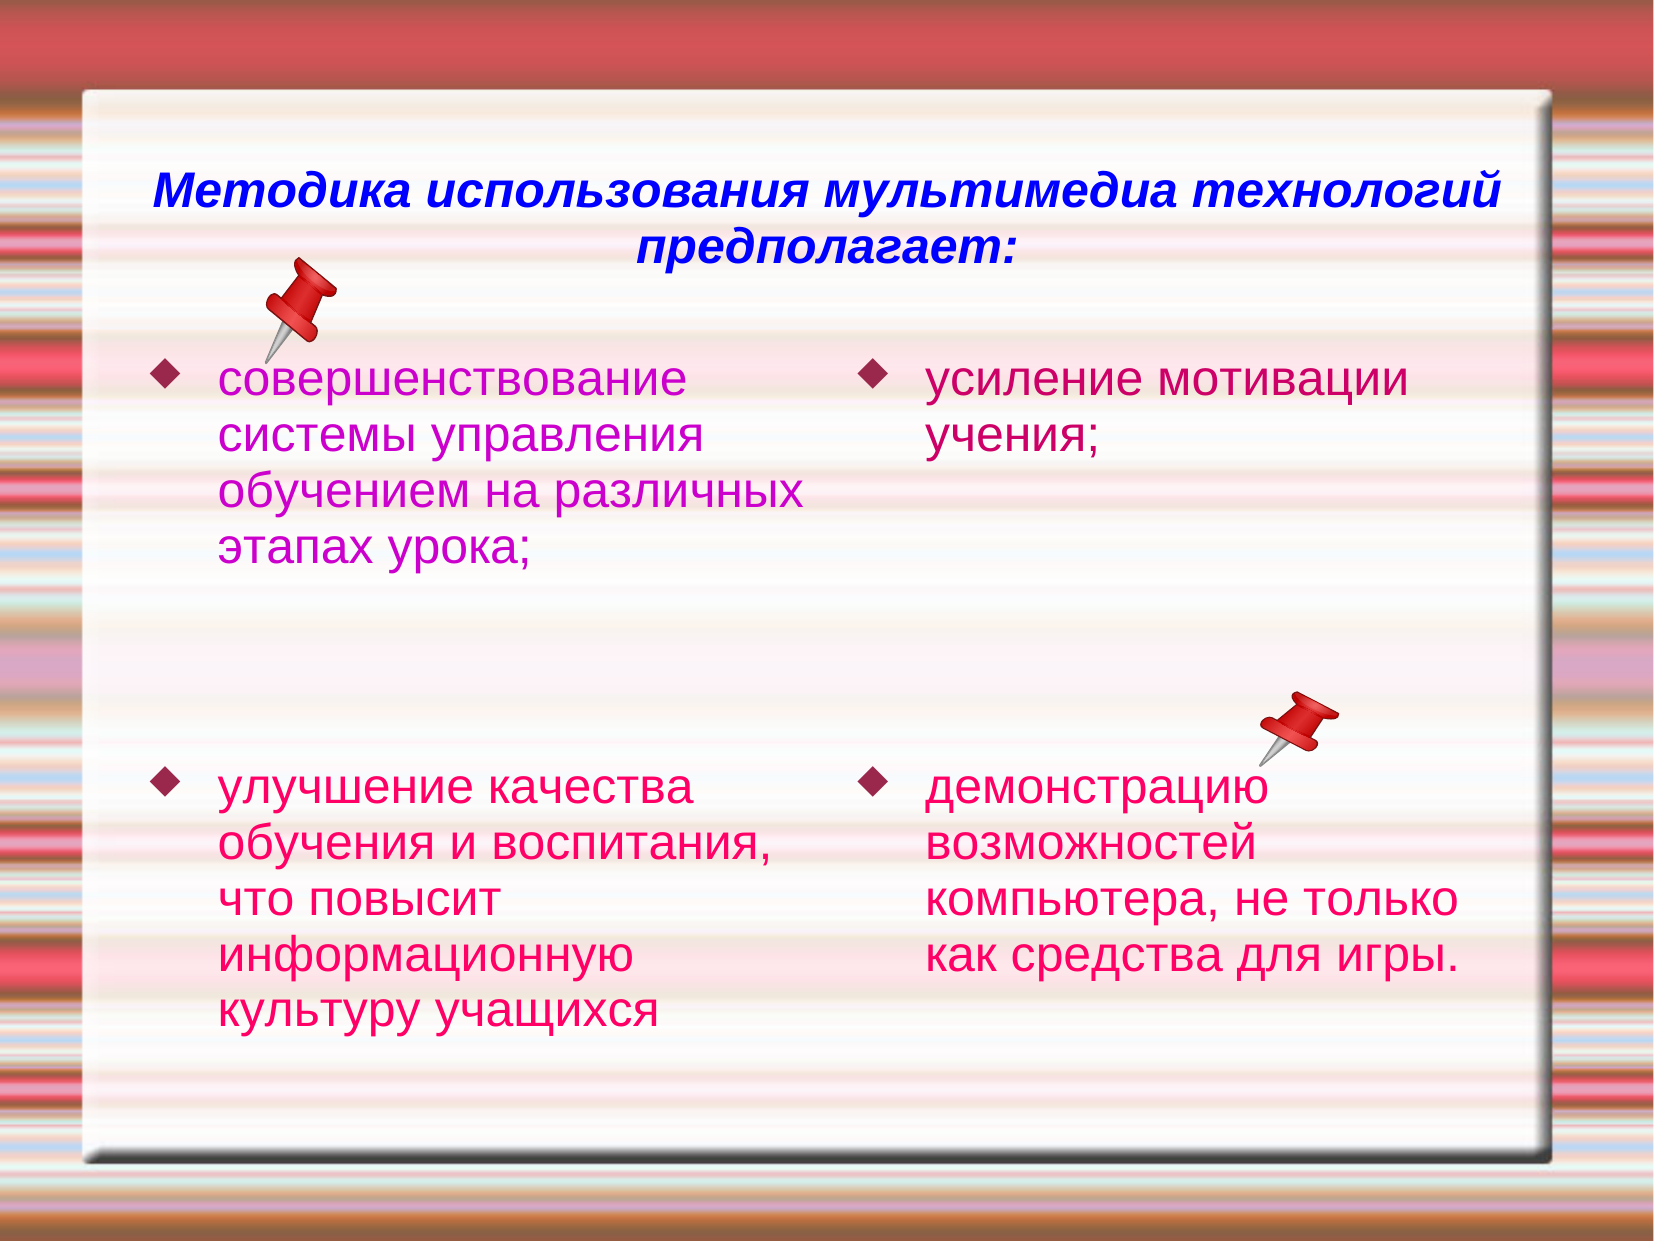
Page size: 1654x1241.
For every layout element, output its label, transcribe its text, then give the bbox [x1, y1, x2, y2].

list демонстрацию возможностей компьютера, не только как средства для игры. [842, 758, 1517, 1132]
list совершенствование системы управления обучением на различных этапах урока; [134, 350, 809, 724]
picture [0, 0, 1654, 1241]
list улучшение качества обучения и воспитания, что повысит информационную культуру учащихся [134, 758, 809, 1132]
list усиление мотивации учения; [842, 350, 1517, 724]
title Методика использования мультимедиа технологий предполагает: [121, 114, 1534, 322]
